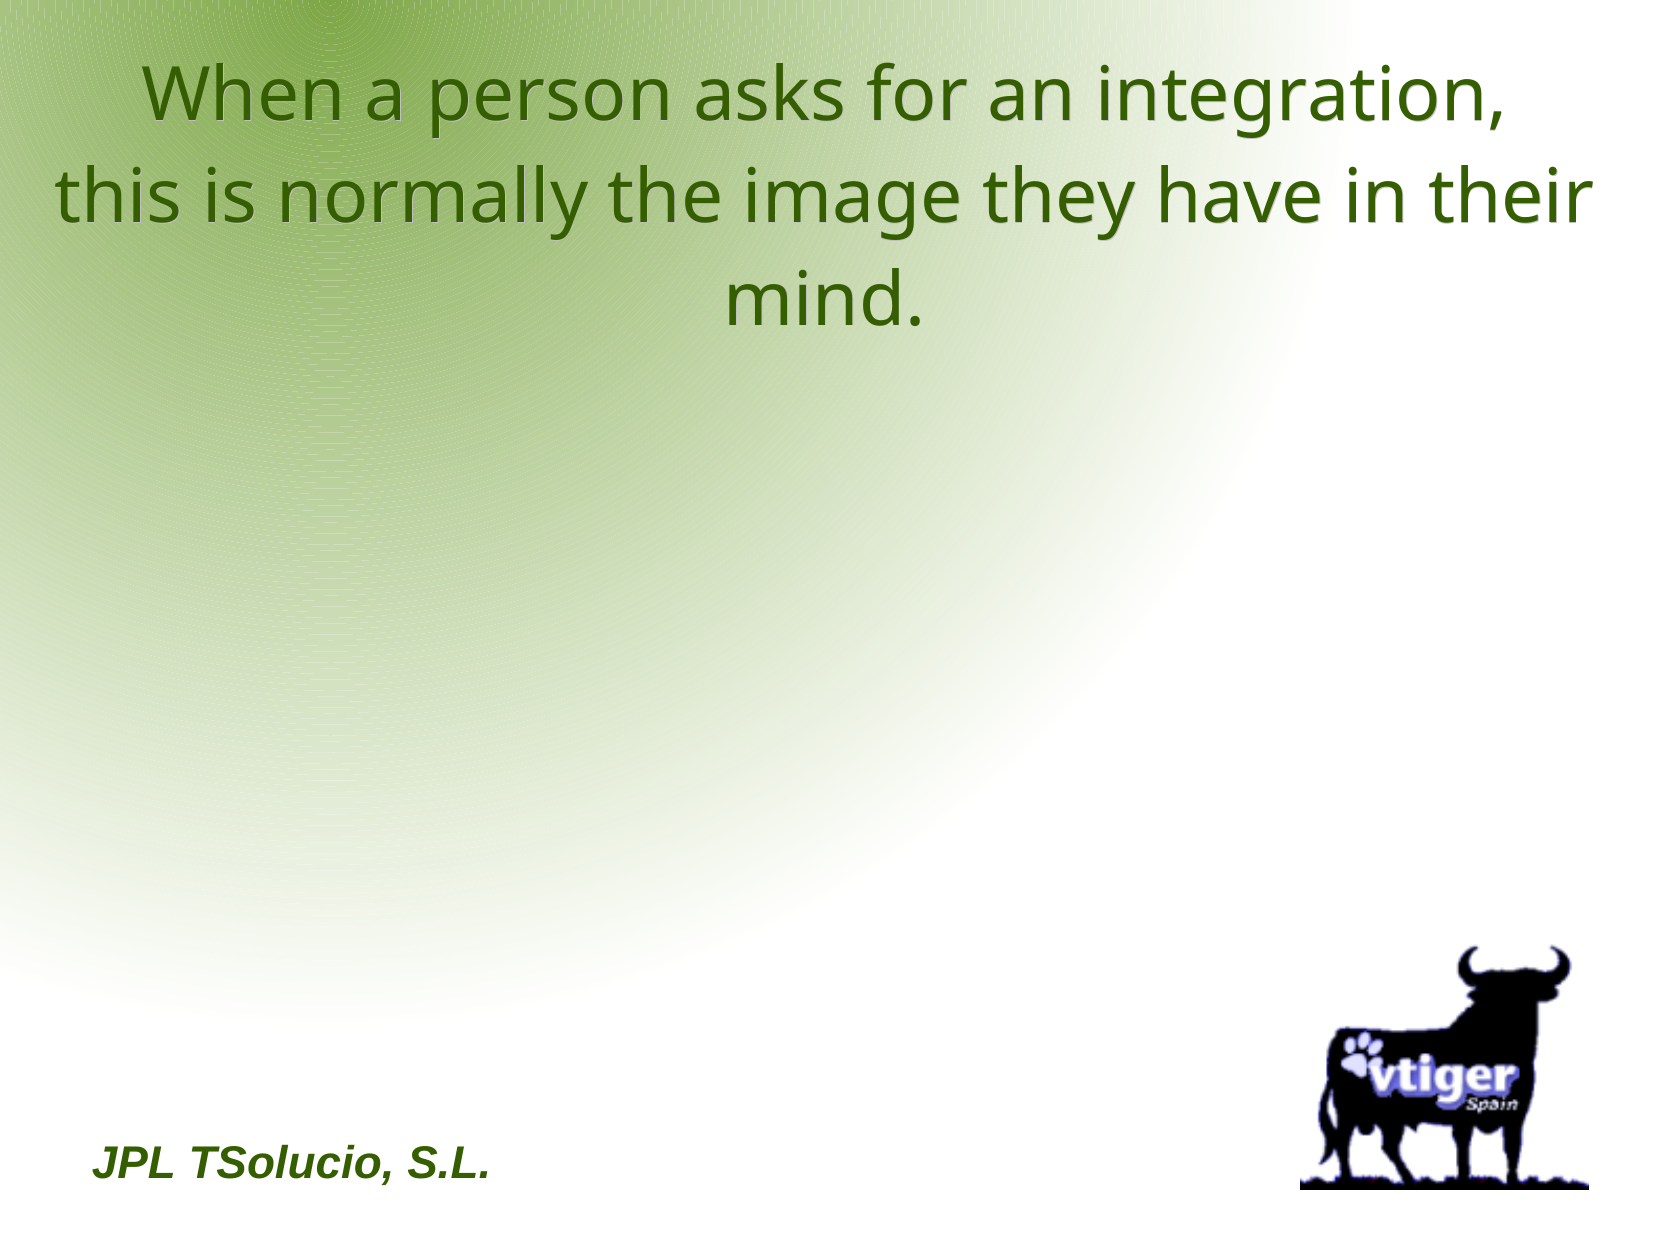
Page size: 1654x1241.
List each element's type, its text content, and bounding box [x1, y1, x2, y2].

picture [1300, 939, 1589, 1190]
title When a person asks for an integration, this is normally the image they have in their mind. [0, 62, 1652, 325]
